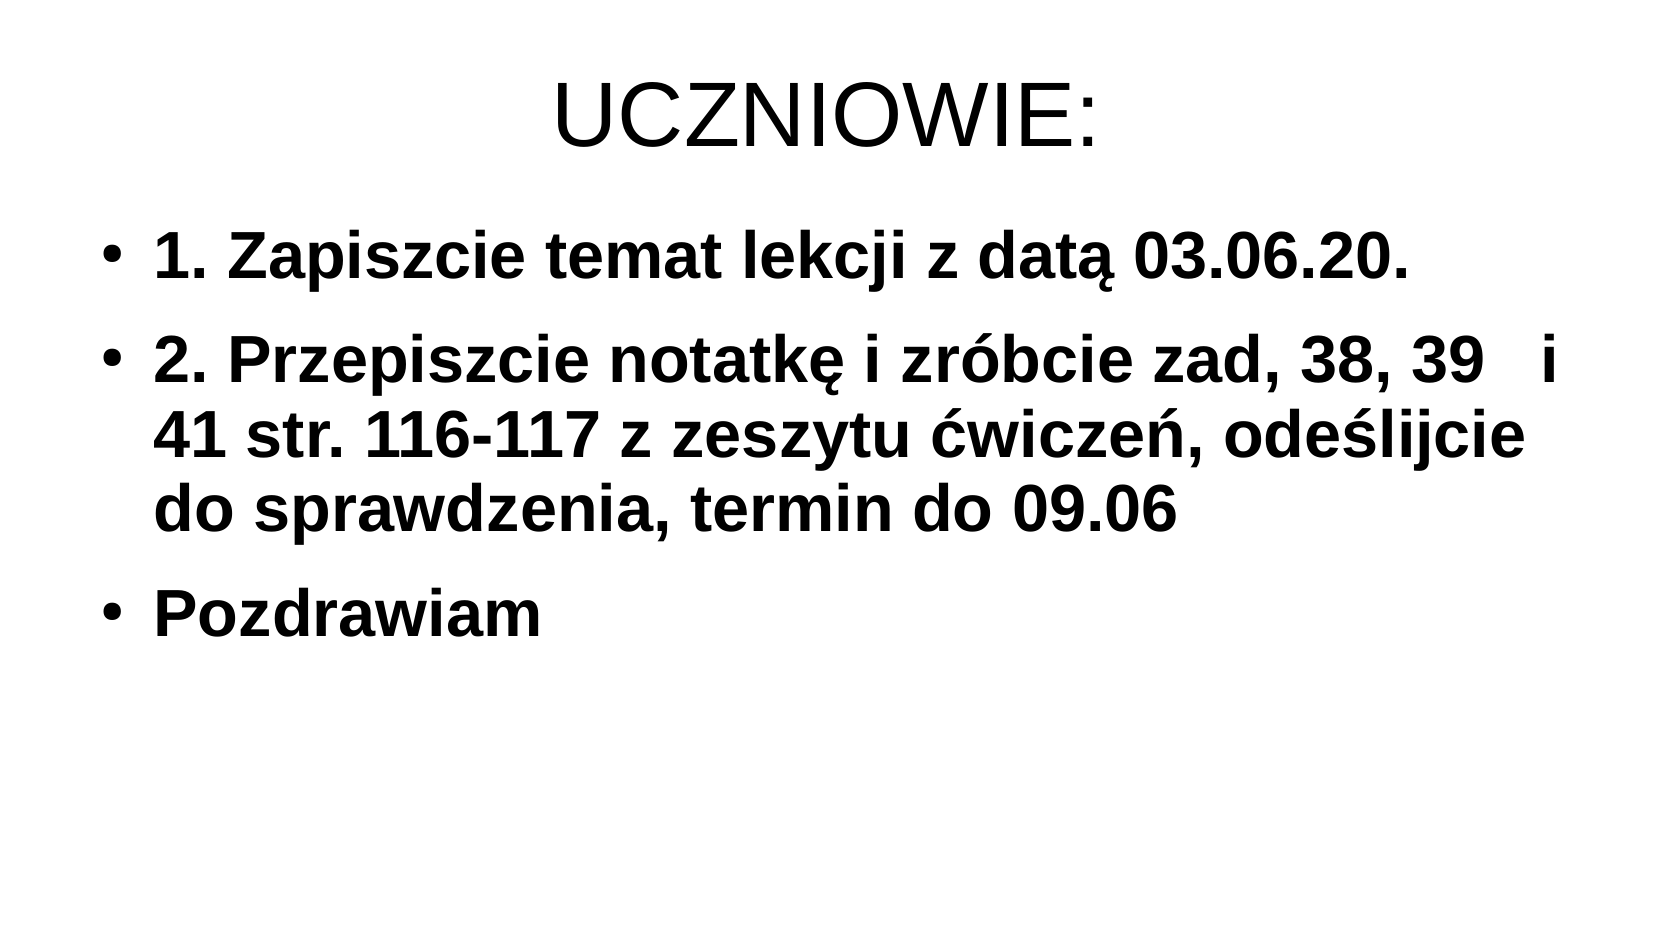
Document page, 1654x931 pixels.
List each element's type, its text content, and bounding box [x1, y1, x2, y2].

title UCZNIOWIE: [82, 37, 1571, 193]
list 1. Zapiszcie temat lekcji z datą 03.06.20. 2. Przepiszcie notatkę i zróbcie zad, 38, 39 i 41 str. 116-117 z zeszytu ćwiczeń, odeślijcie do sprawdzenia, termin do 09.06 Pozdrawiam [82, 217, 1571, 758]
